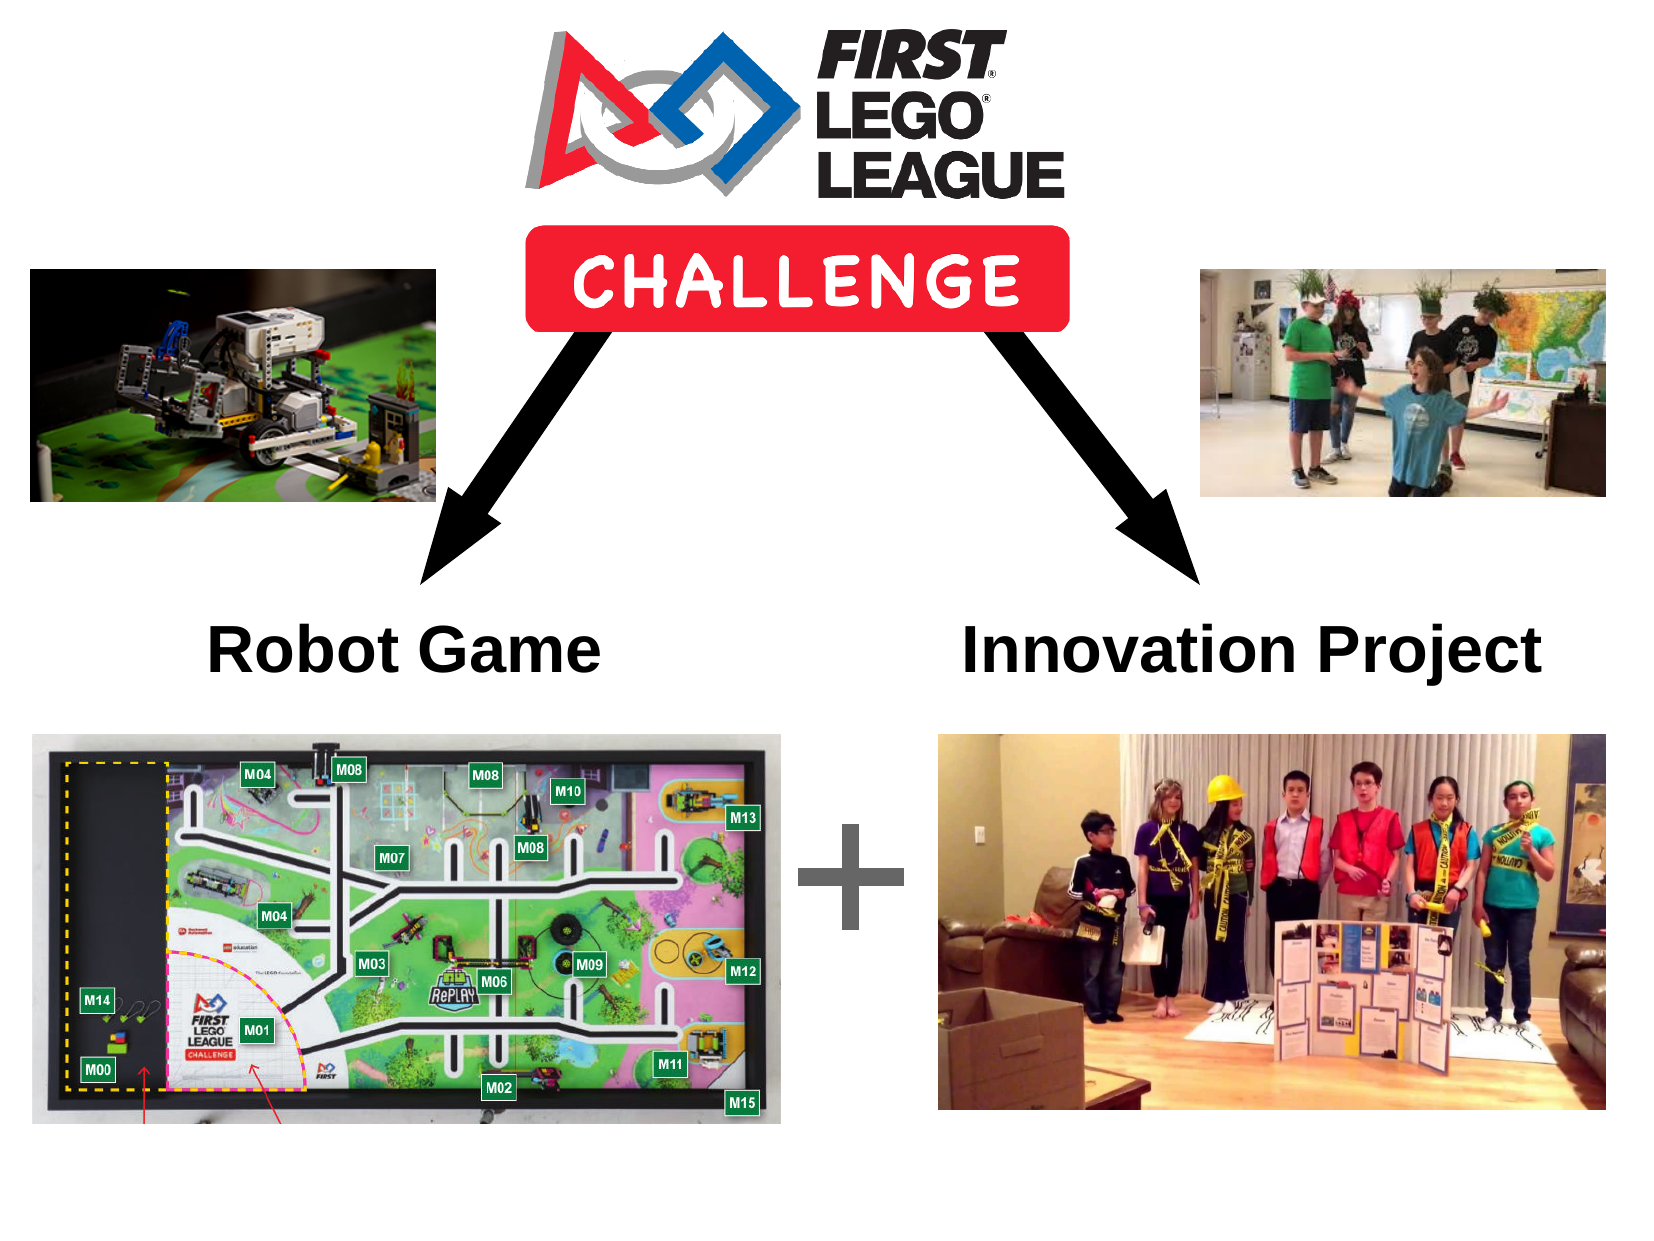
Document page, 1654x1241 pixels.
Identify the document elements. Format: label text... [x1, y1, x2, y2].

picture [1200, 269, 1606, 497]
text_box Robot Game [90, 604, 721, 695]
text_box Innovation Project [930, 604, 1576, 769]
picture [32, 734, 781, 1124]
picture [938, 734, 1606, 1111]
text_box [798, 824, 904, 930]
picture [525, 29, 1070, 332]
picture [30, 269, 436, 502]
